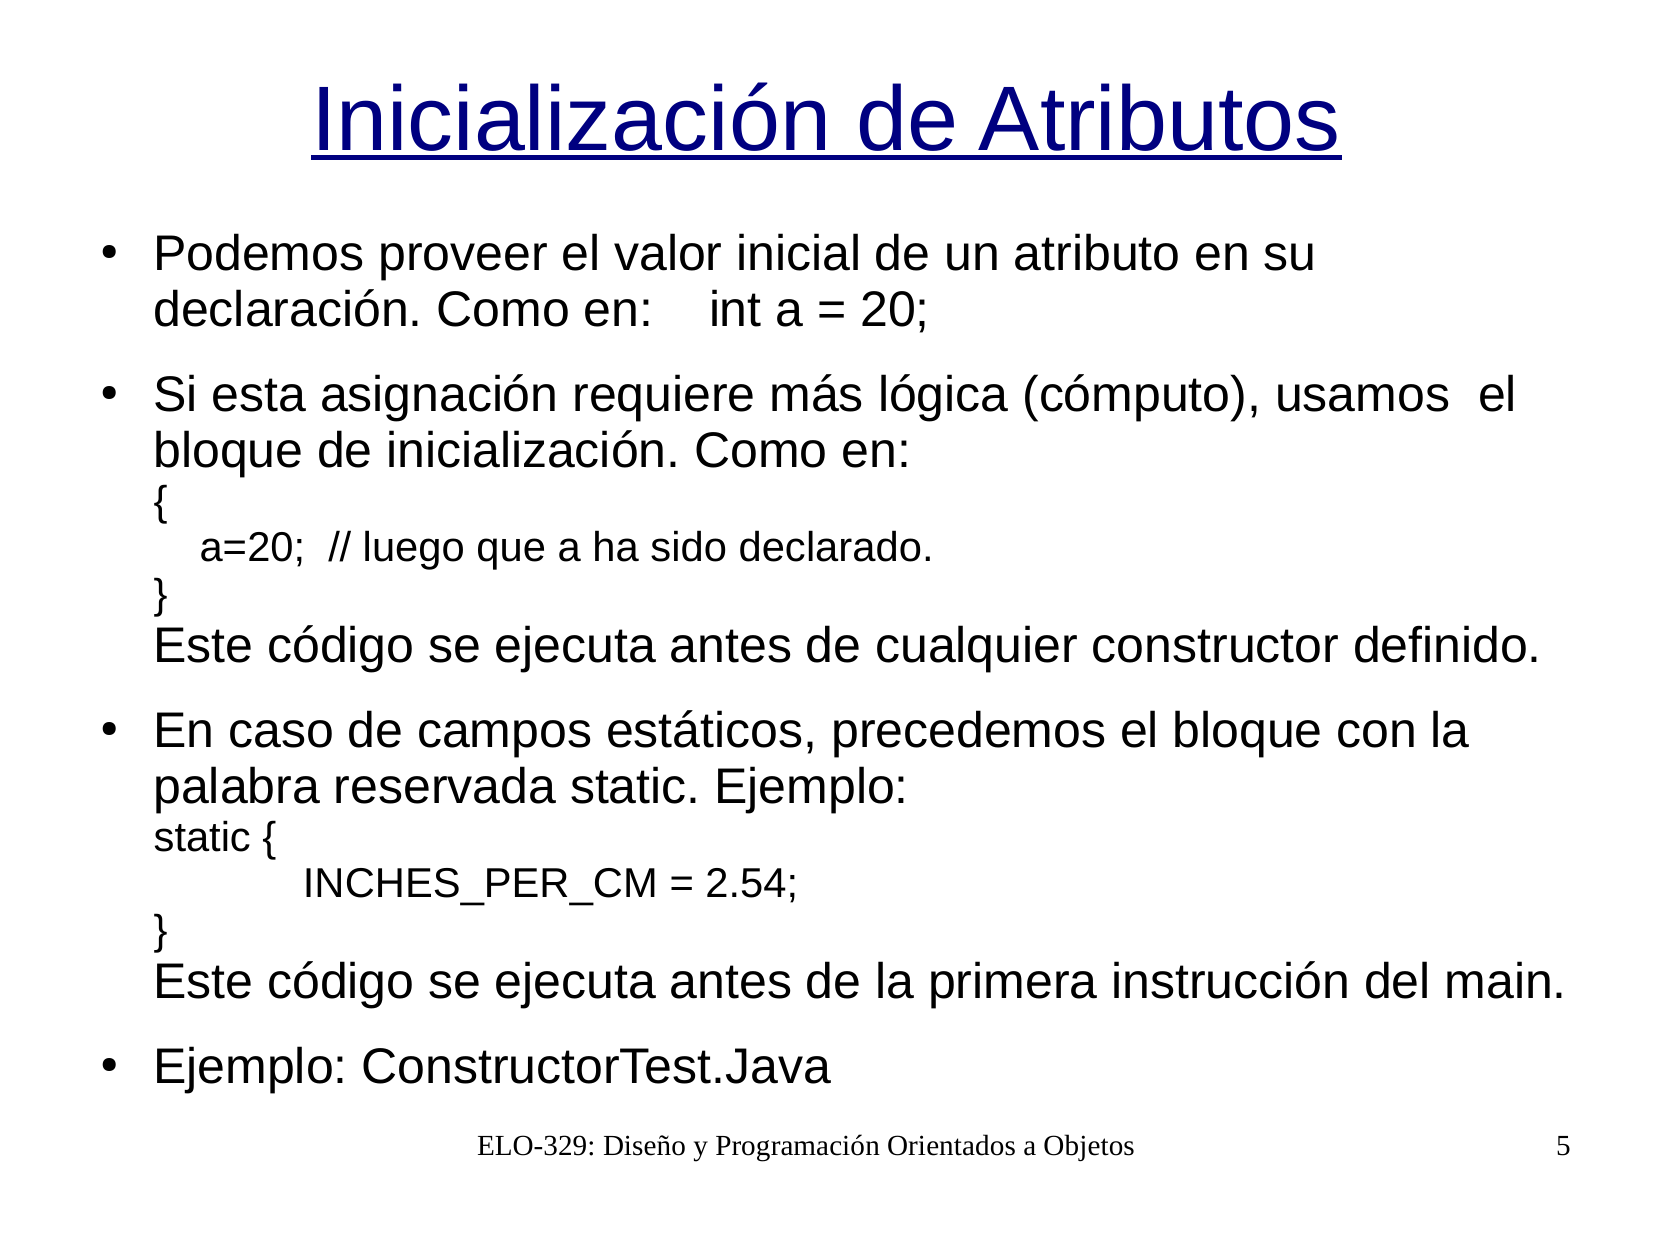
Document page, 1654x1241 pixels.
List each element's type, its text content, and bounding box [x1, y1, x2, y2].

title Inicialización de Atributos [82, 49, 1571, 188]
list Podemos proveer el valor inicial de un atributo en su declaración. Como en: int a = 20; Si esta asignación requiere más lógica (cómputo), usamos el bloque de inicialización. Como en: { a=20; // luego que a ha sido declarado. } Este código se ejecuta antes de cualquier constructor definido. En caso de campos estáticos, precedemos el bloque con la palabra reservada static. Ejemplo: static { INCHES_PER_CM = 2.54; } Este código se ejecuta antes de la primera instrucción del main. Ejemplo: ConstructorTest.Java [82, 225, 1571, 1126]
